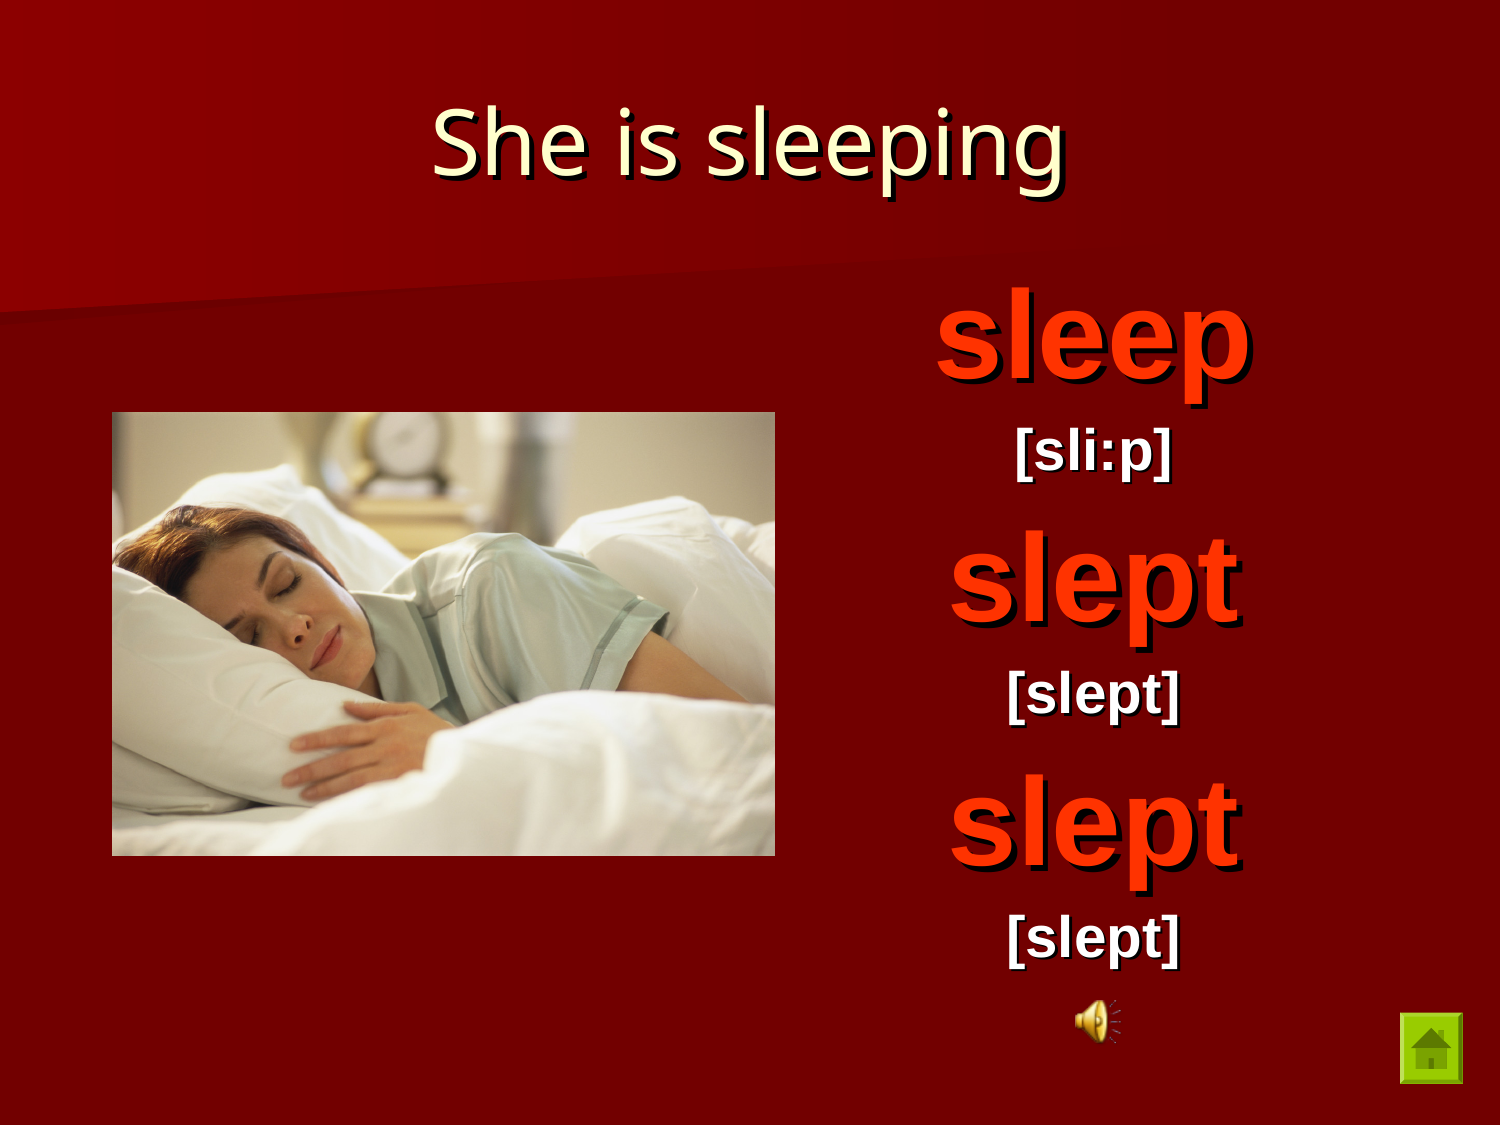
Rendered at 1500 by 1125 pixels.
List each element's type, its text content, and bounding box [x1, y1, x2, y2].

picture [112, 412, 775, 857]
picture [1074, 999, 1126, 1051]
text_box [1401, 1012, 1463, 1084]
list sleep [sli:p] slept [slept] slept [slept] [762, 262, 1426, 1000]
title She is sleeping [75, 45, 1426, 233]
